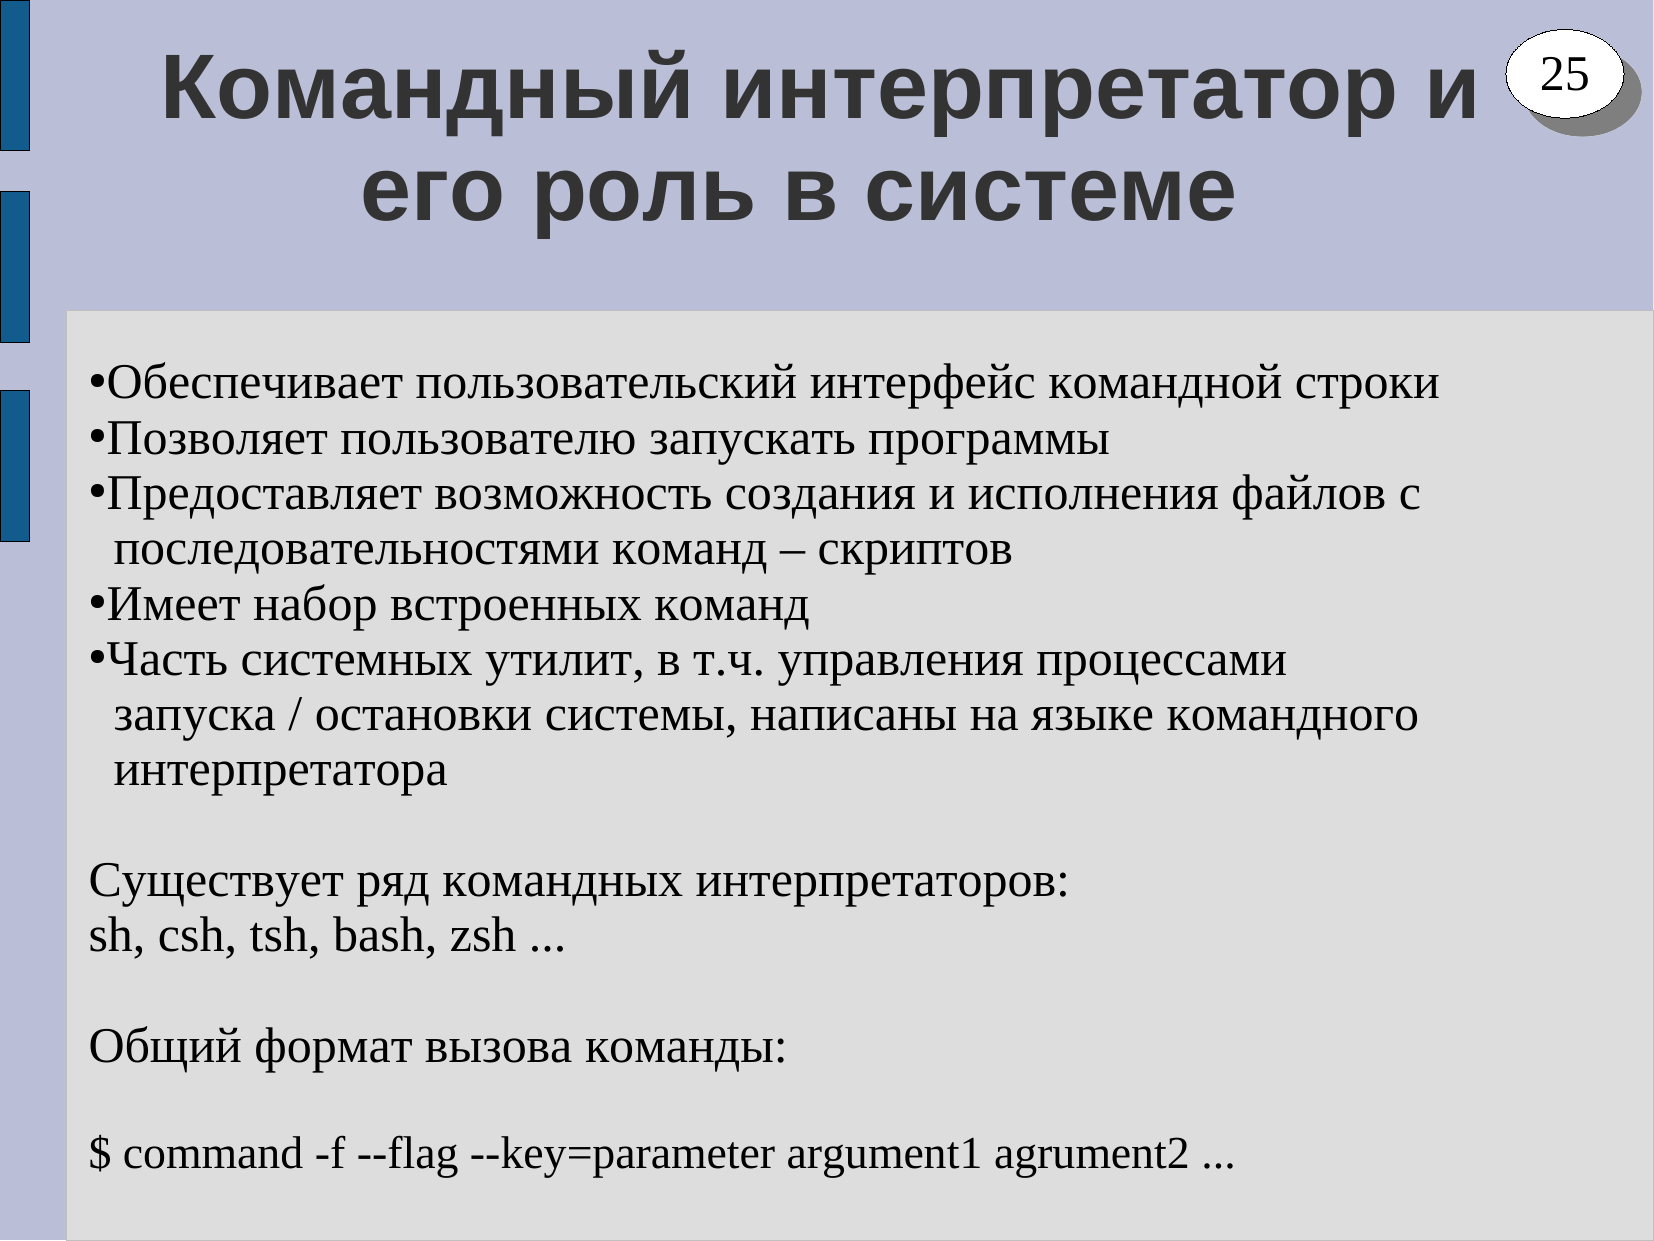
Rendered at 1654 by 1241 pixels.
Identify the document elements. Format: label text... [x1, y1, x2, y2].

title Командный интерпретатор и его роль в системе [93, 0, 1506, 354]
text_box Обеспечивает пользовательский интерфейс командной строки Позволяет пользователю запускать программы Предоставляет возможность создания и исполнения файлов с последовательностями команд – скриптов Имеет набор встроенных команд Часть системных утилит, в т.ч. управления процессами запуска / остановки системы, написаны на языке командного интерпретатора Существует ряд командных интерпретаторов: sh, csh, tsh, bash, zsh ... Общий формат вызова команды: $ command -f --flag --key=parameter argument1 agrument2 ... [88, 354, 1565, 1182]
text_box 25 [1505, 29, 1625, 119]
